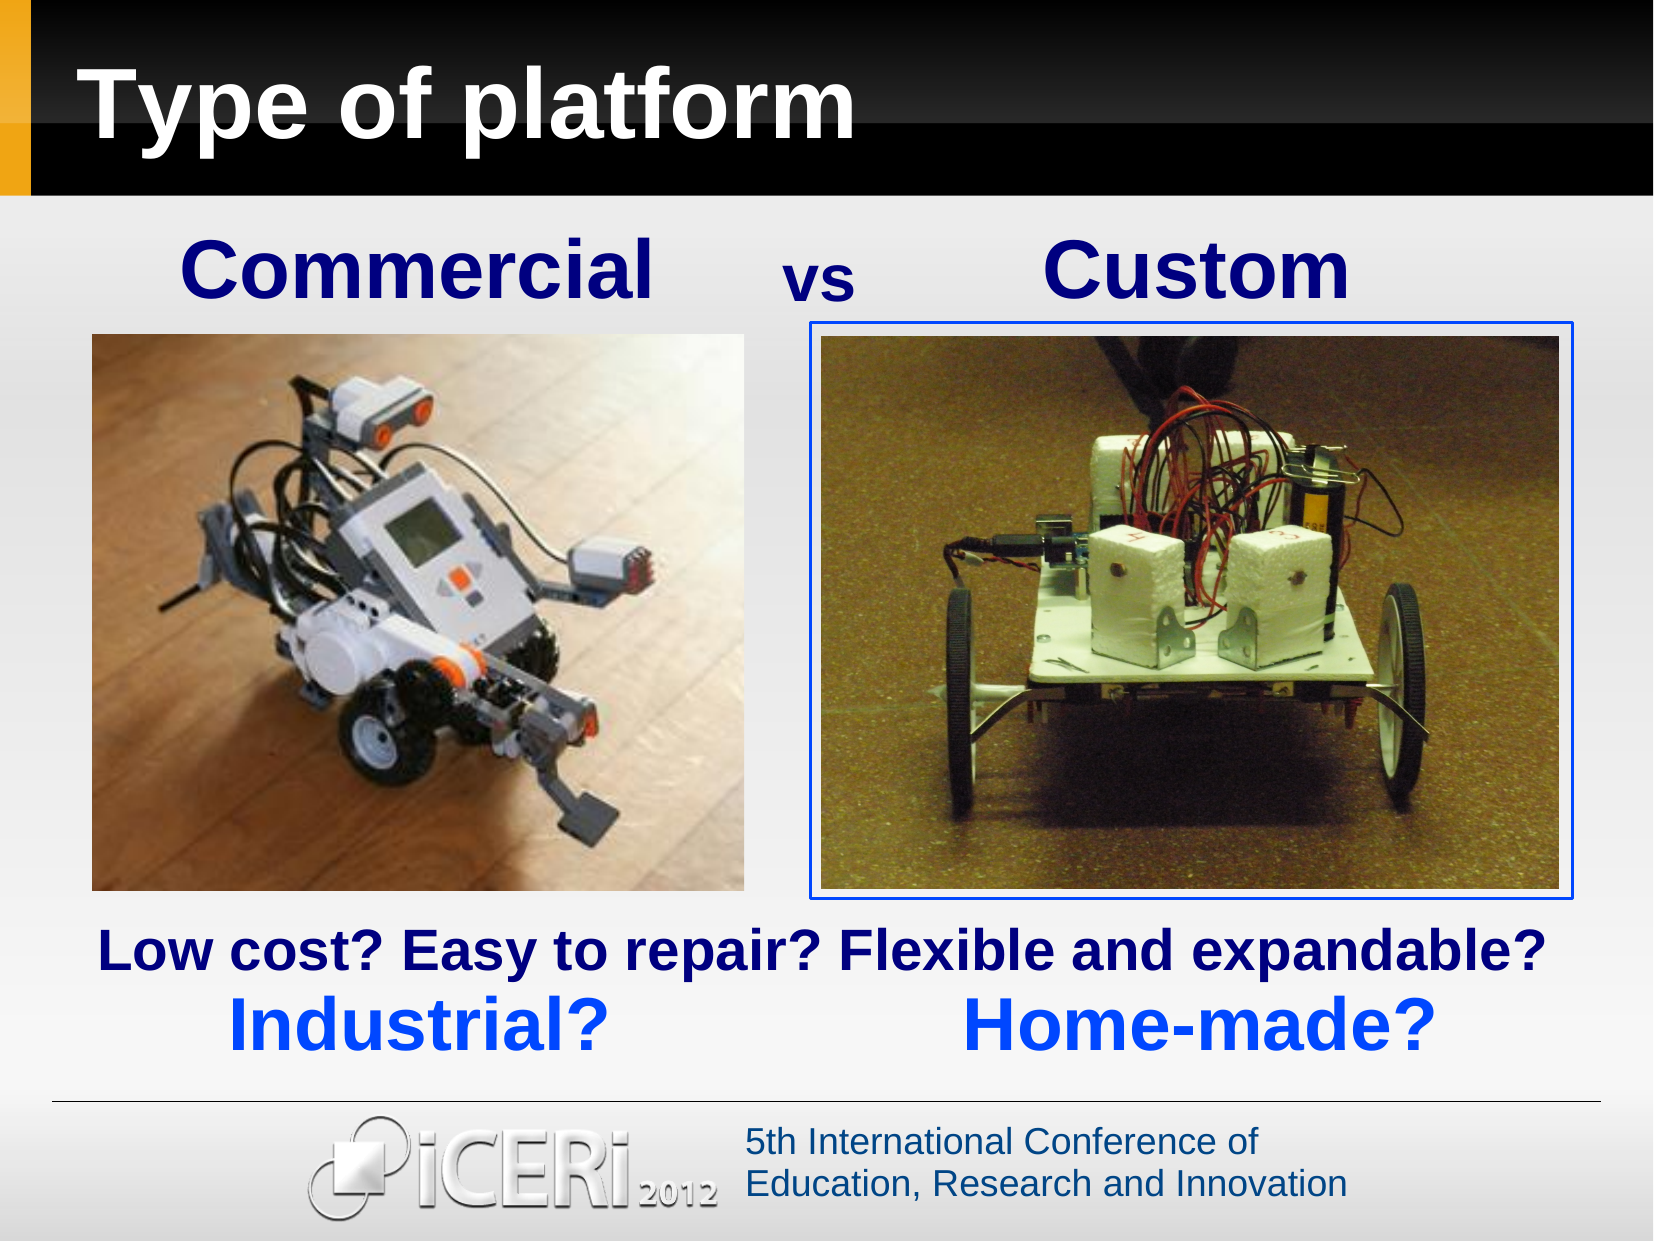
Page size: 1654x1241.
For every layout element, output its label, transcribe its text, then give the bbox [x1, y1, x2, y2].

picture [0, 0, 1654, 1241]
text_box 5th International Conference of Education, Research and Innovation [730, 1109, 1653, 1241]
title Type of platform [76, 0, 1565, 208]
text_box Commercial [91, 216, 745, 325]
text_box Custom [871, 216, 1524, 321]
text_box Low cost? Easy to repair? Flexible and expandable? Industrial? Home-made? [31, 904, 1616, 1090]
text_box vs [493, 234, 1146, 324]
